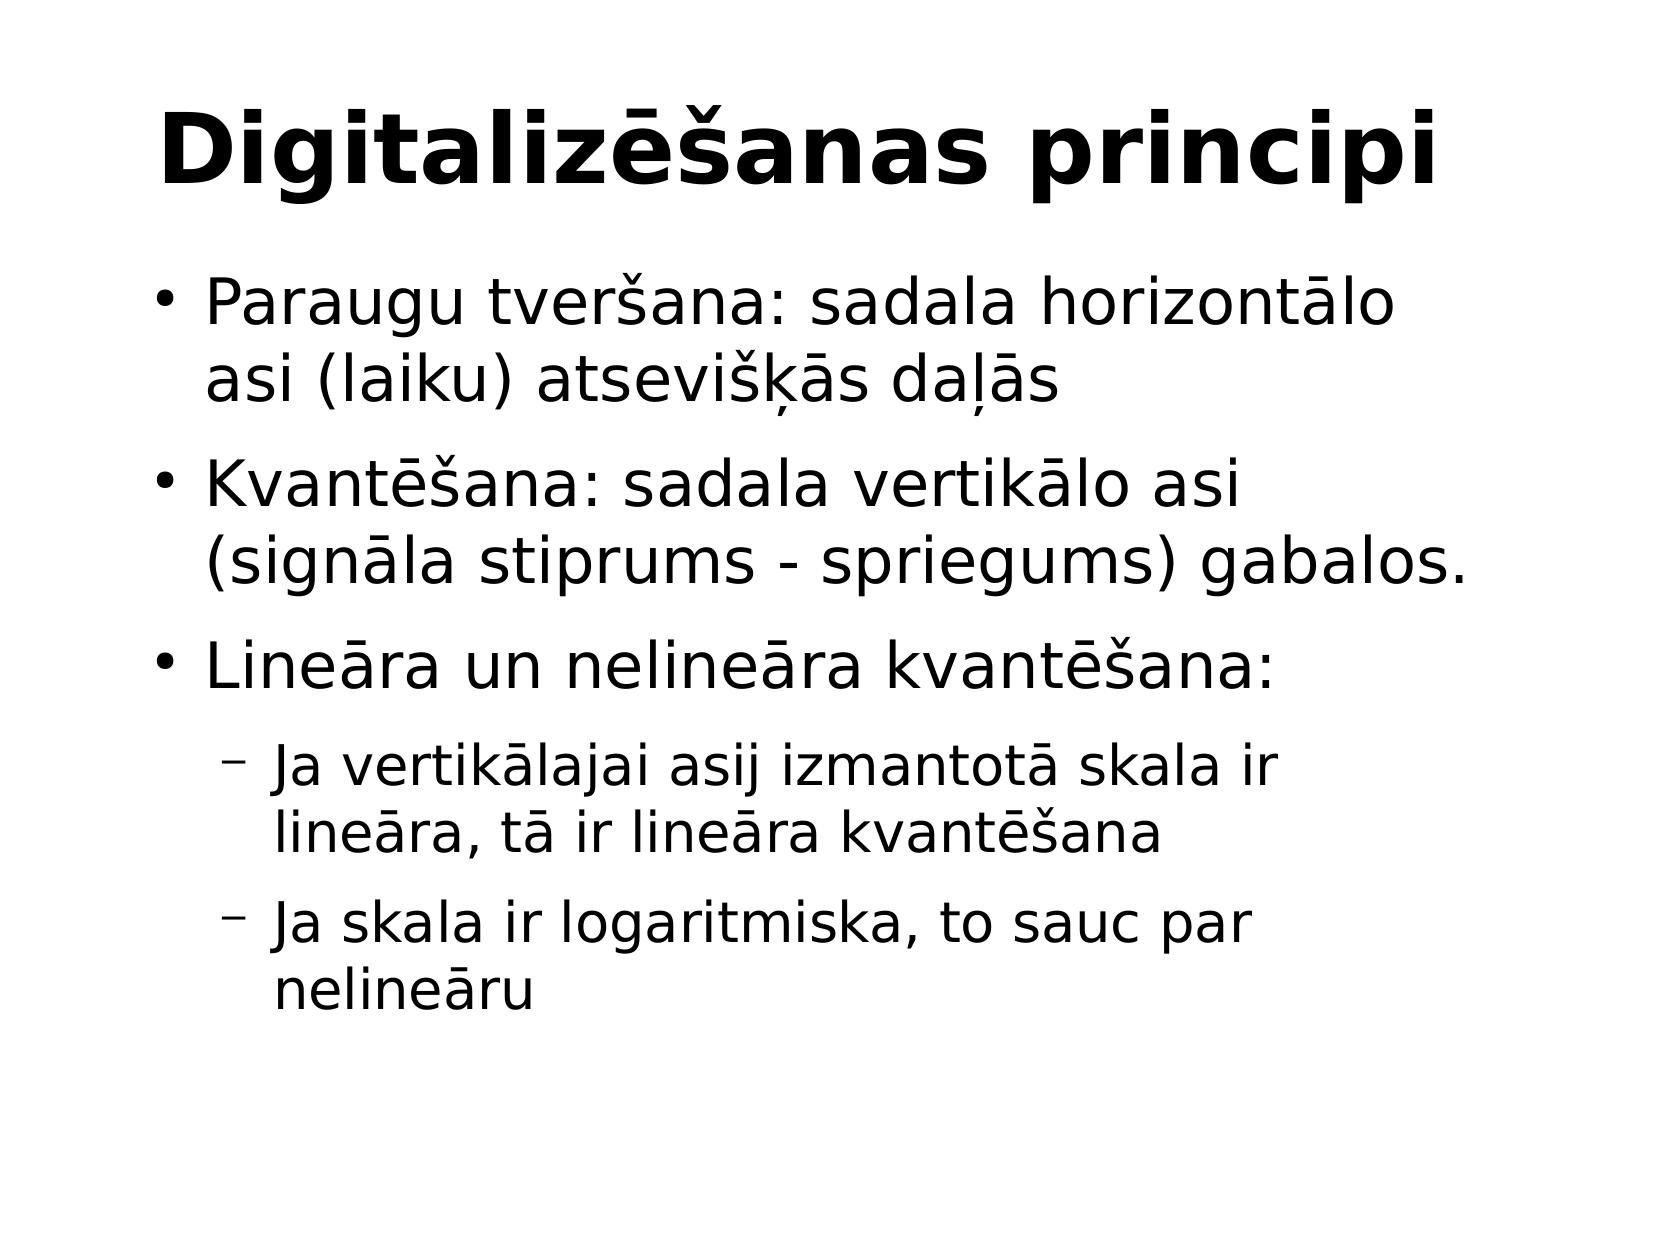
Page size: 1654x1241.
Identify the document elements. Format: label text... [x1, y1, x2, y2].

list Paraugu tveršana: sadala horizontālo asi (laiku) atsevišķās daļās Kvantēšana: sadala vertikālo asi (signāla stiprums - spriegums) gabalos. Lineāra un nelineāra kvantēšana: Ja vertikālajai asij izmantotā skala ir lineāra, tā ir lineāra kvantēšana Ja skala ir logaritmiska, to sauc par nelineāru [122, 253, 1487, 1094]
title Digitalizēšanas principi [96, 41, 1502, 248]
